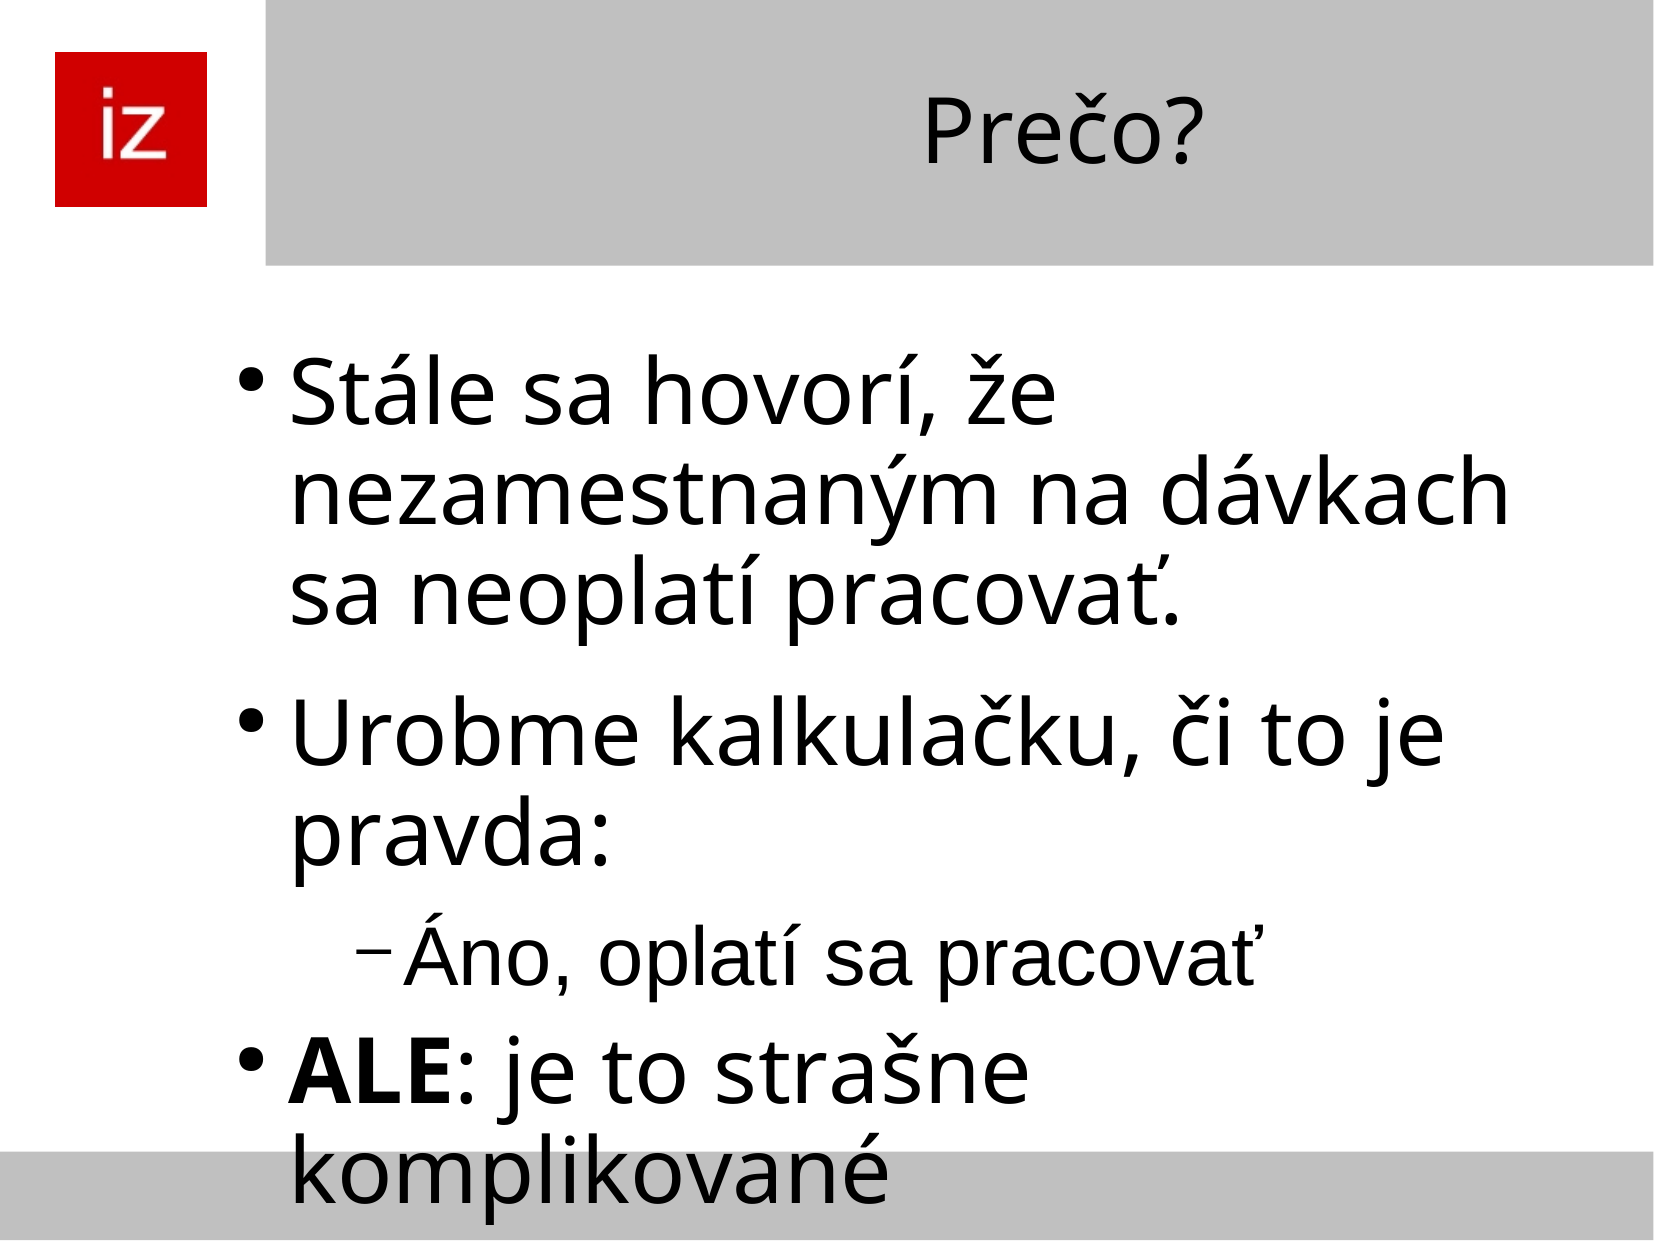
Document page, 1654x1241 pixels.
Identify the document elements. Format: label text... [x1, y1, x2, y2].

picture [55, 52, 207, 207]
title Prečo? [561, 29, 1565, 237]
list Stále sa hovorí, že nezamestnaným na dávkach sa neoplatí pracovať. Urobme kalkulačku, či to je pravda: Áno, oplatí sa pracovať ALE: je to strašne komplikované [121, 344, 1533, 1126]
